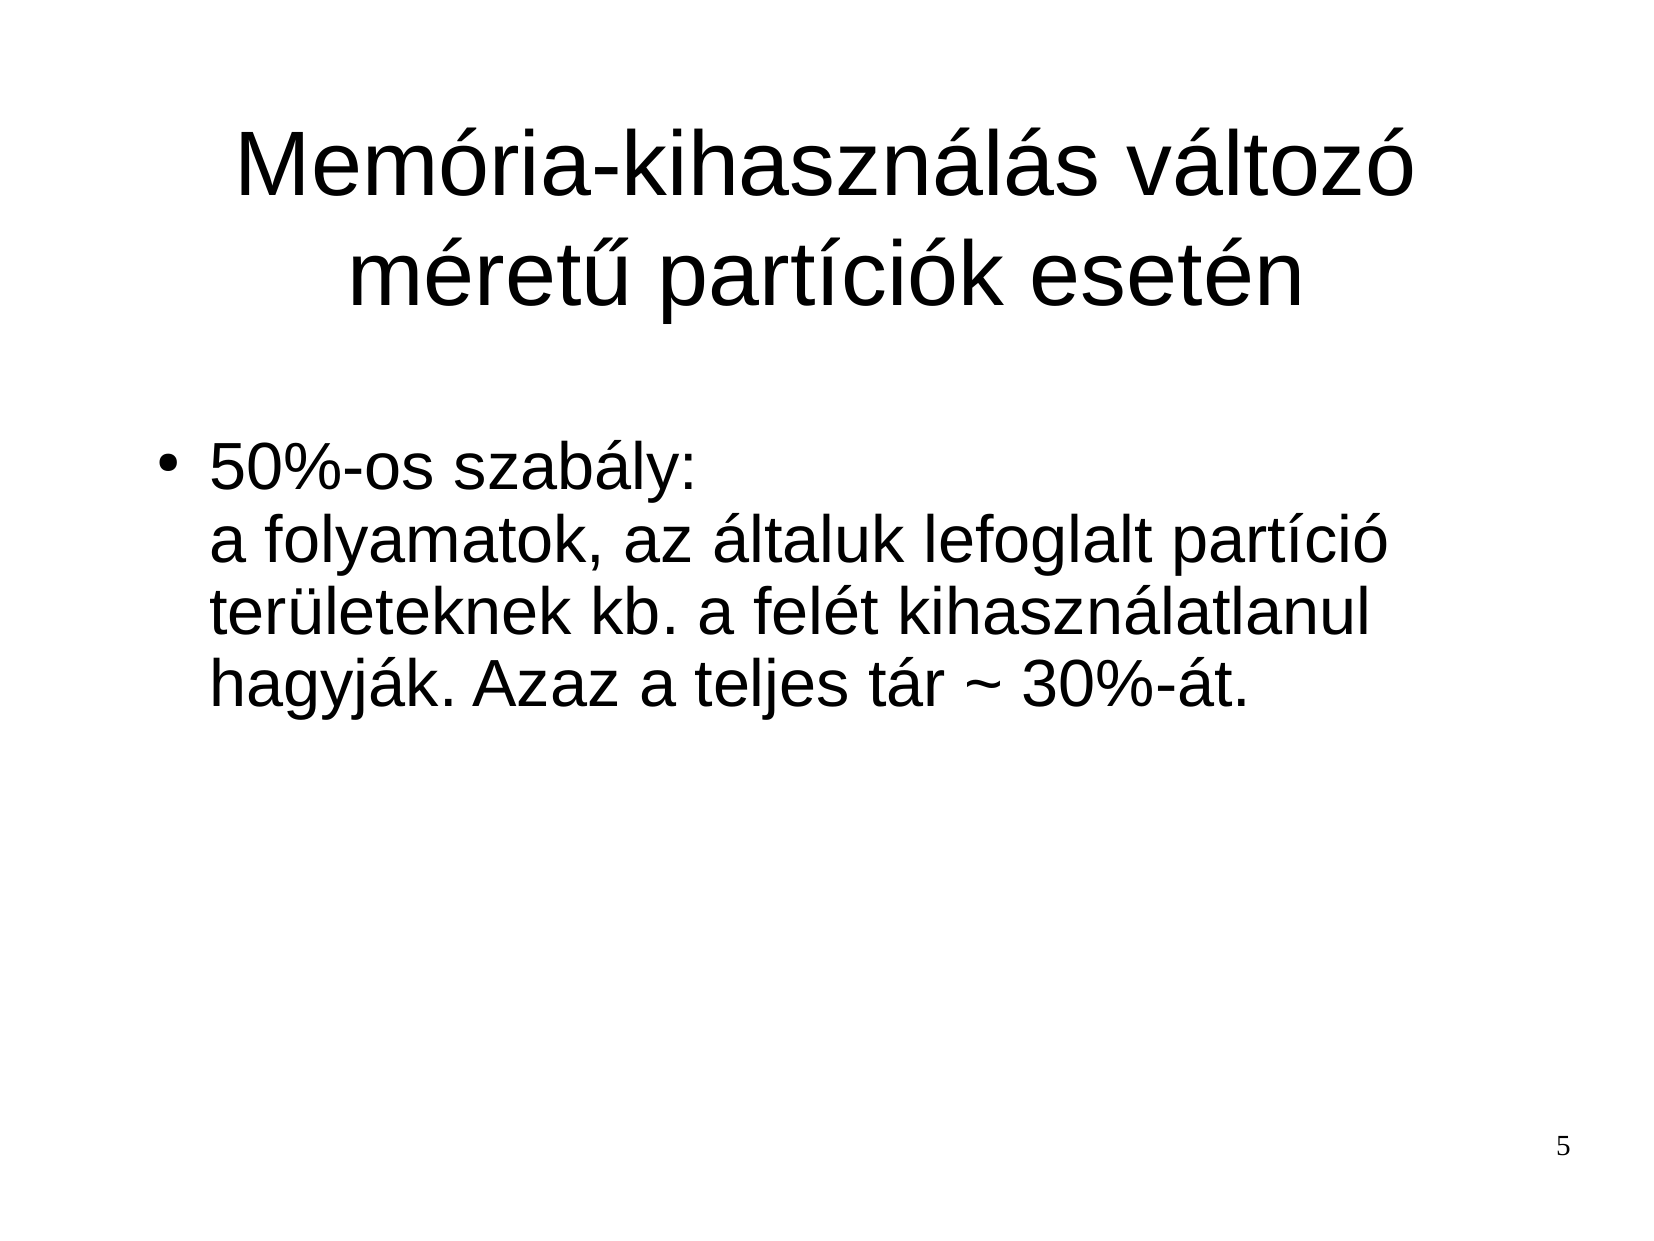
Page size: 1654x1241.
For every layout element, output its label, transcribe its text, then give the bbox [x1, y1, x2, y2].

list 50%-os szabály: a folyamatok, az általuk lefoglalt partíció területeknek kb. a felét kihasználatlanul hagyják. Azaz a teljes tár ~ 30%-át. [124, 358, 1582, 1103]
title Memória-kihasználás változó méretű partíciók esetén [124, 110, 1530, 317]
